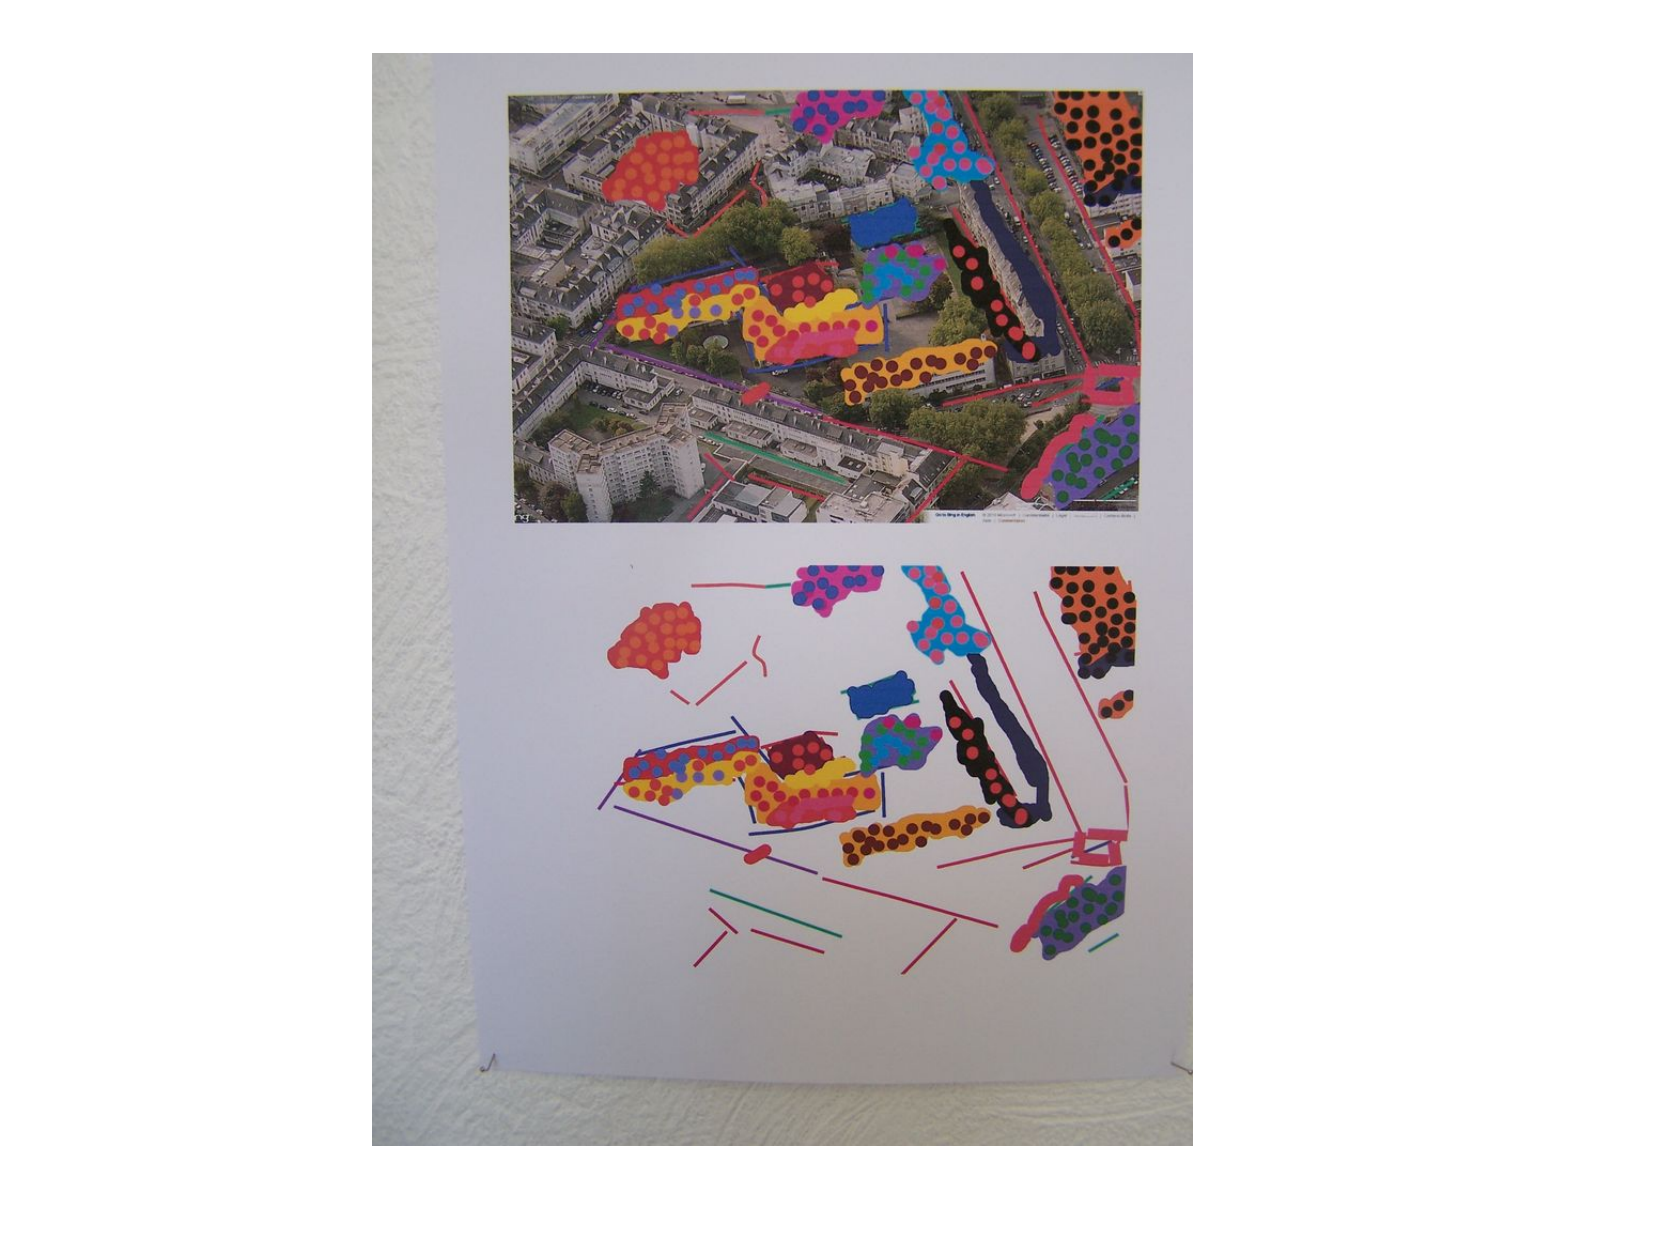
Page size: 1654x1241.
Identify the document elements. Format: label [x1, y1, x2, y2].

picture [372, 53, 1193, 1146]
